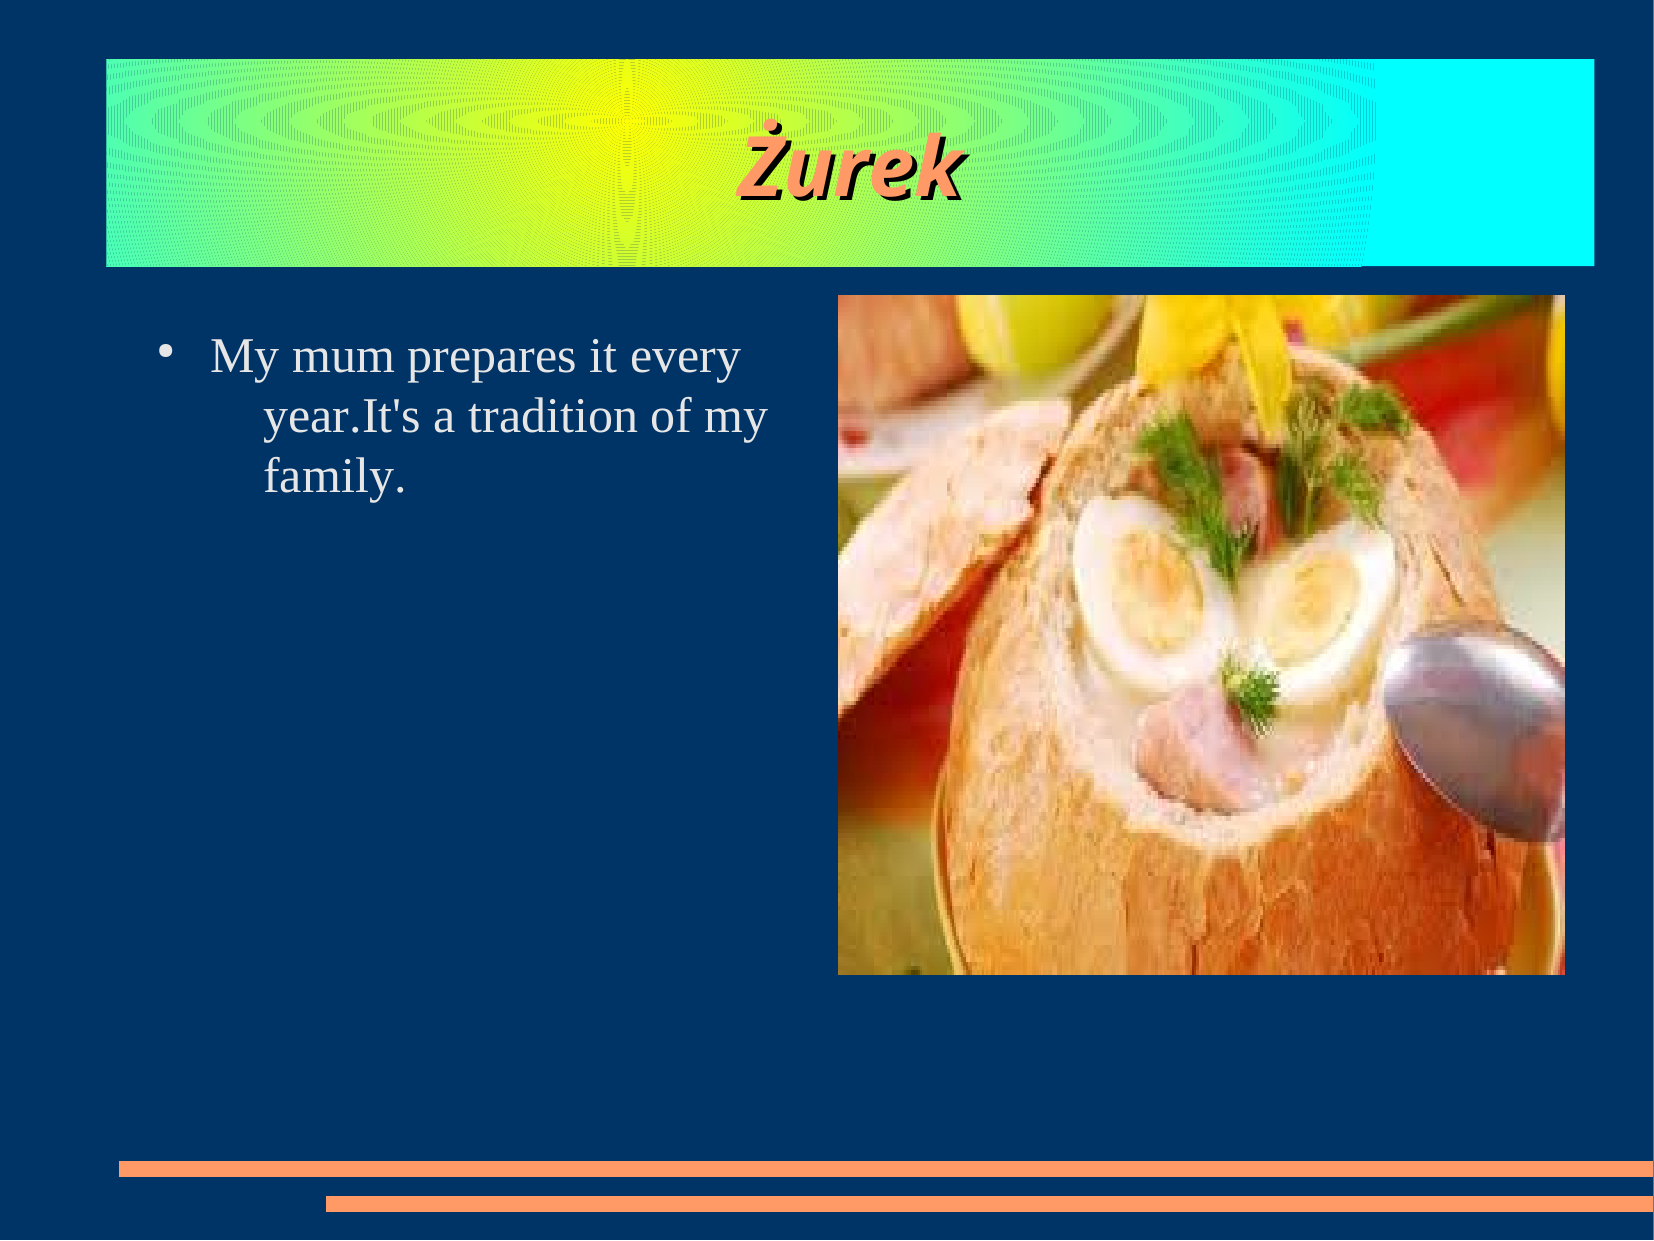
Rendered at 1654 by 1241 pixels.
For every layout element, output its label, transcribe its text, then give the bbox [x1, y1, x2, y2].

list My mum prepares it every year.It's a tradition of my family. [121, 322, 824, 1133]
picture [838, 295, 1565, 975]
title Żurek [106, 59, 1595, 267]
